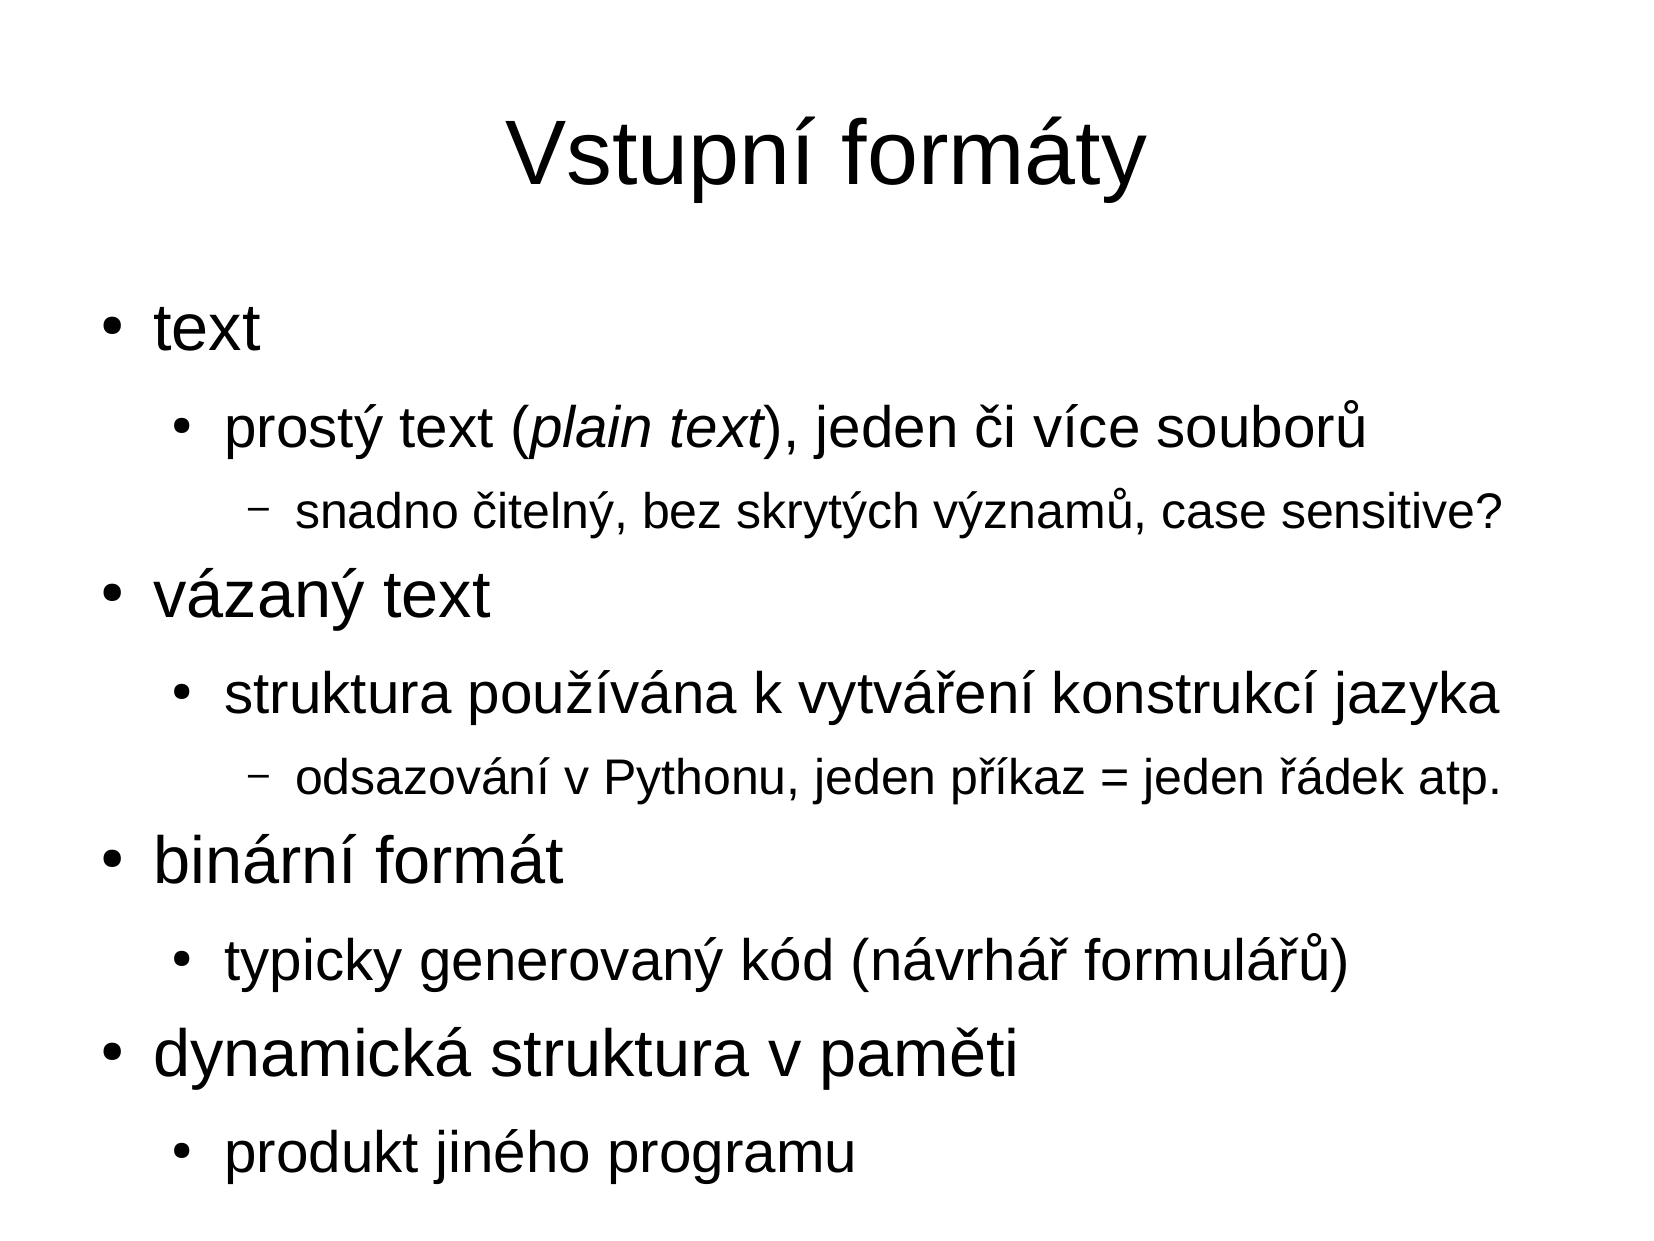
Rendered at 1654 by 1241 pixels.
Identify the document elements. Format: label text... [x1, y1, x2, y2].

title Vstupní formáty [82, 56, 1571, 250]
list text prostý text (plain text), jeden či více souborů snadno čitelný, bez skrytých významů, case sensitive? vázaný text struktura používána k vytváření konstrukcí jazyka odsazování v Pythonu, jeden příkaz = jeden řádek atp. binární formát typicky generovaný kód (návrhář formulářů) dynamická struktura v paměti produkt jiného programu [82, 290, 1571, 1186]
